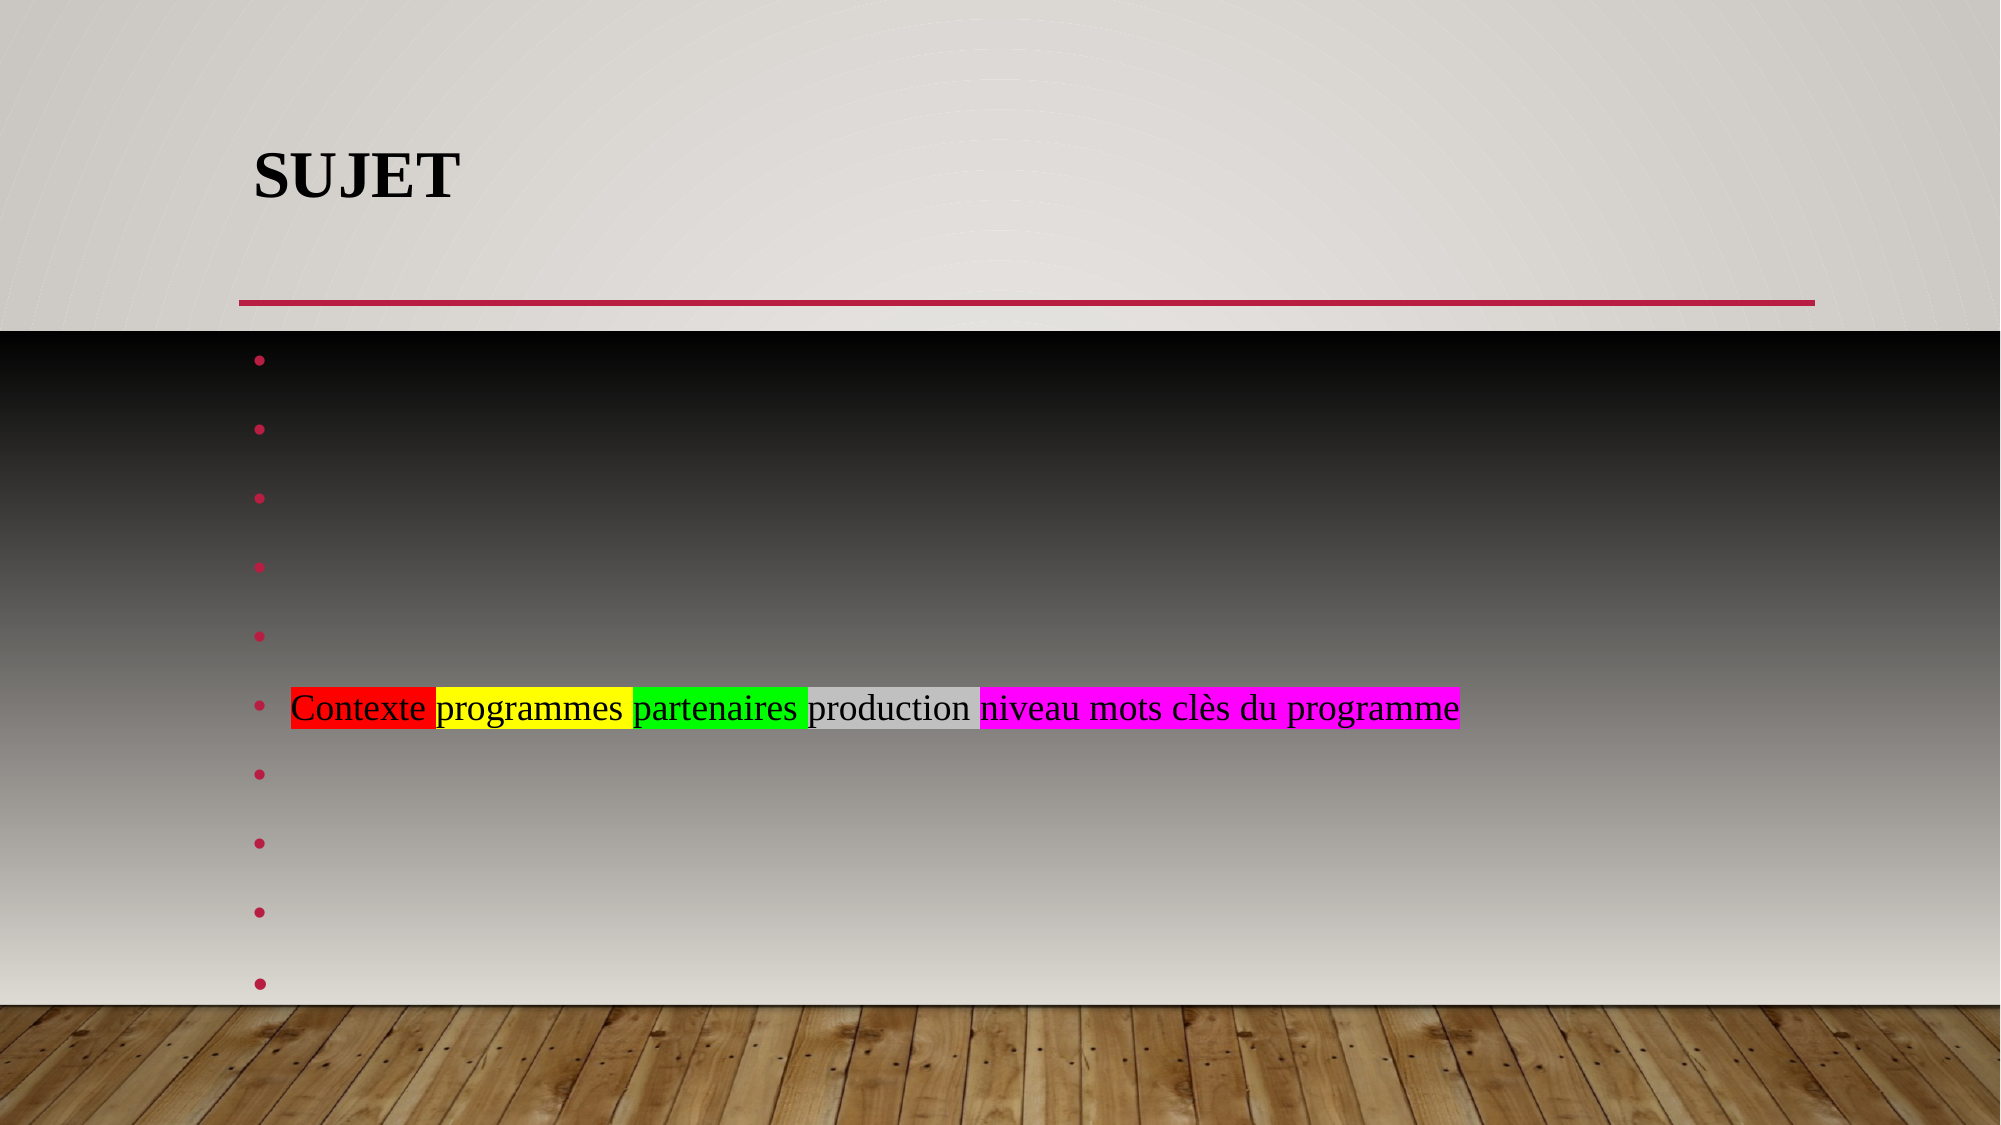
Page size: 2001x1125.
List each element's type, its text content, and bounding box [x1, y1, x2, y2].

list Contexte programmes partenaires production niveau mots clès du programme [238, 330, 1814, 897]
title Sujet [238, 131, 1814, 305]
